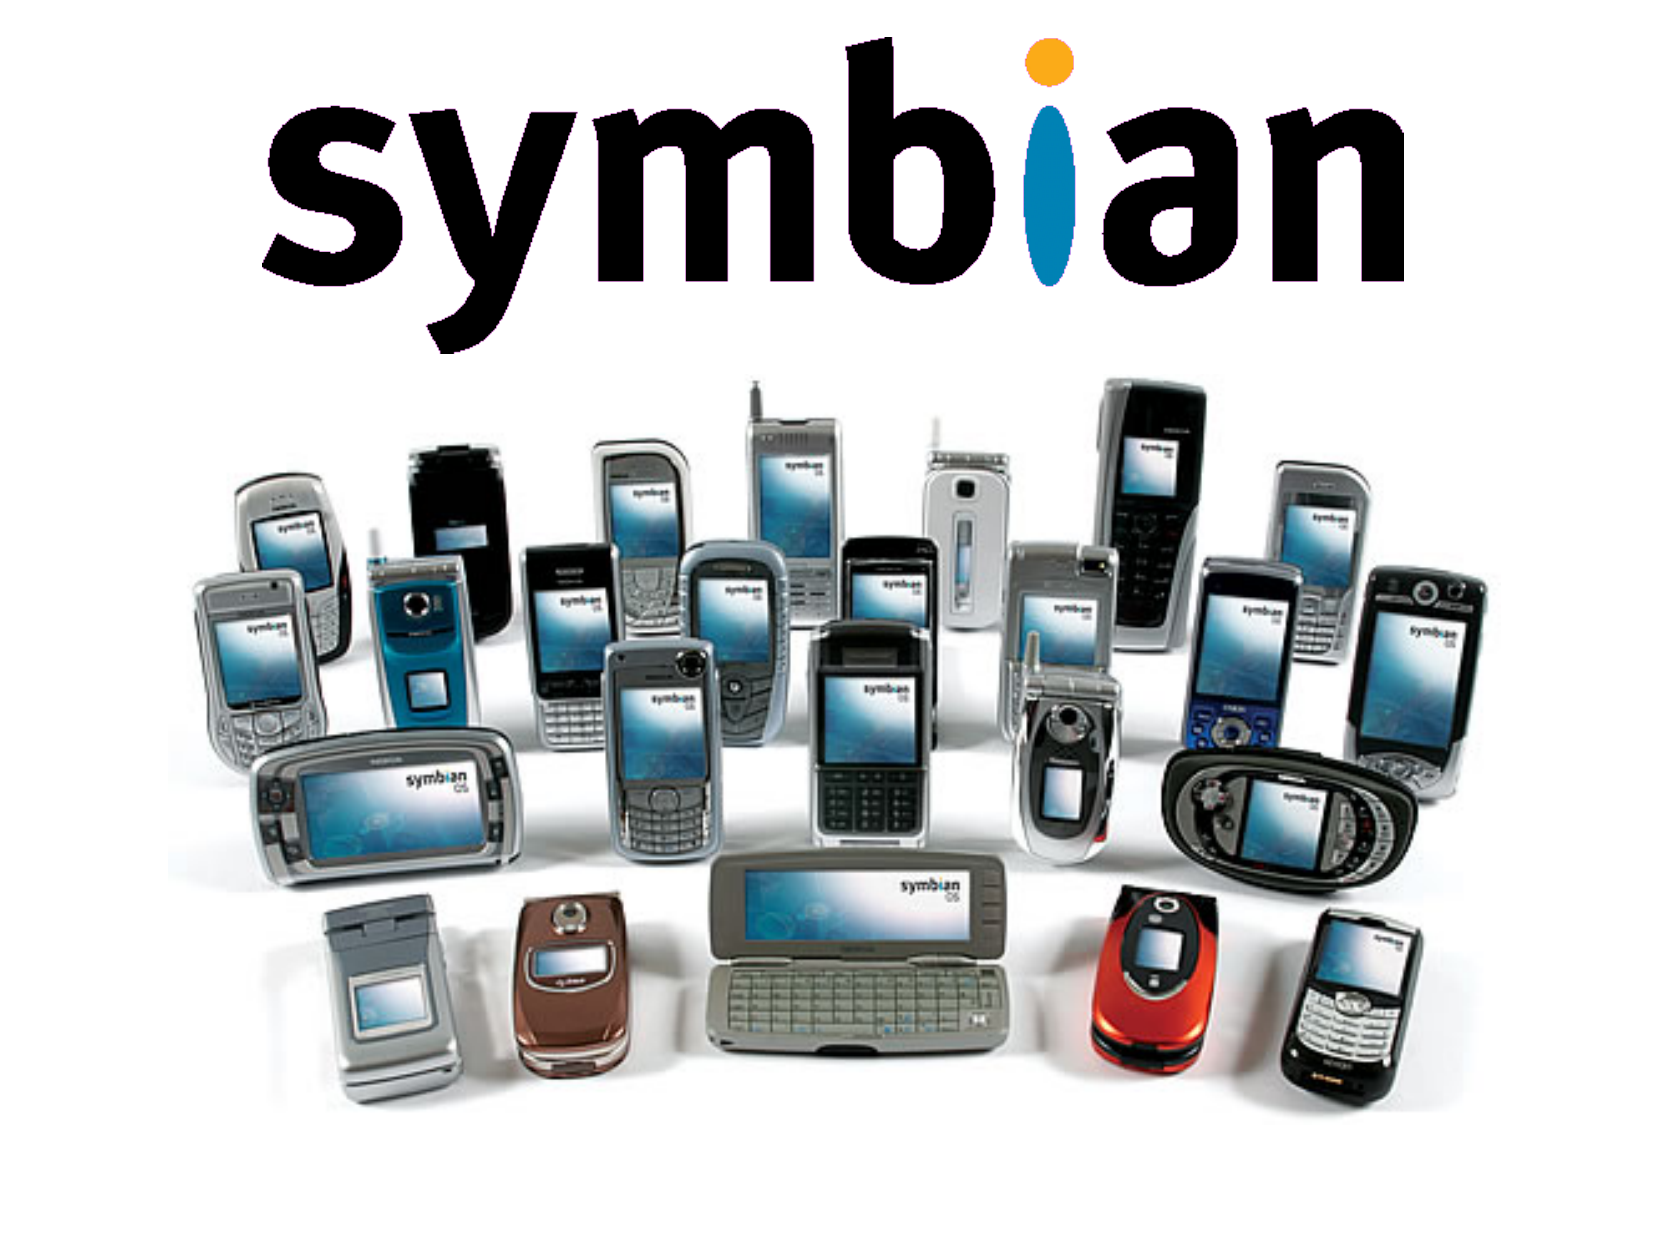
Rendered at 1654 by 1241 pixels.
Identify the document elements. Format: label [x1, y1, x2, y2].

picture [168, 374, 1501, 1126]
picture [262, 37, 1404, 354]
